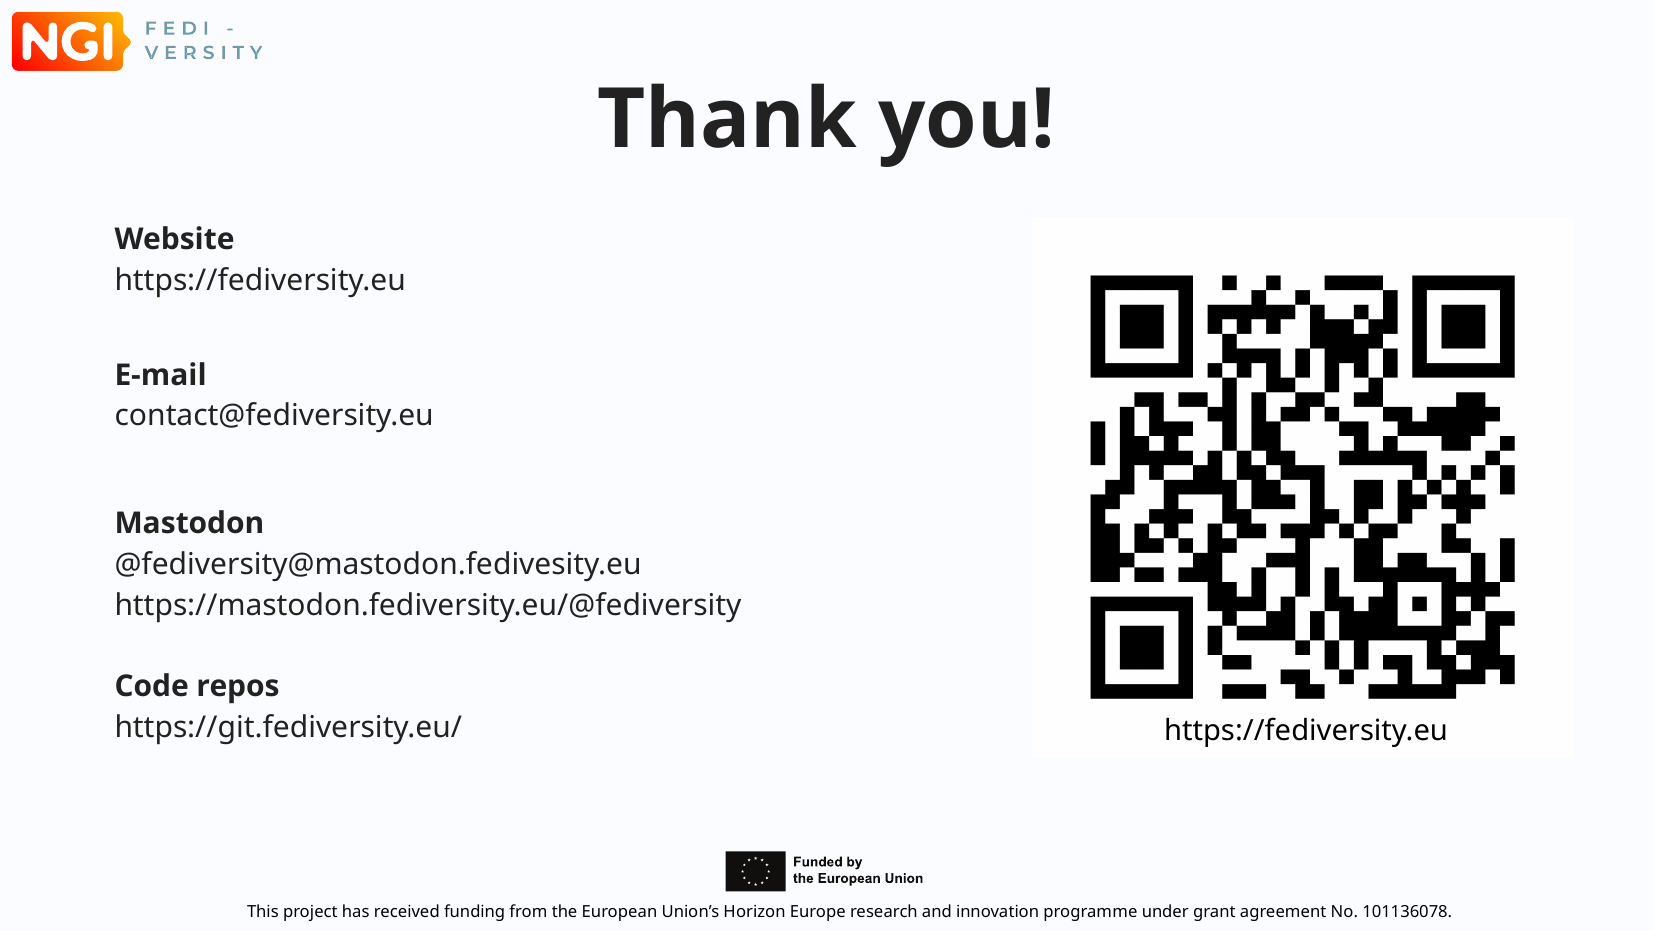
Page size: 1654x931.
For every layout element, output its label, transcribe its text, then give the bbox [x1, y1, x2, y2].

title Thank you! [82, 37, 1571, 193]
text_box This project has received funding from the European Union’s Horizon Europe research and innovation programme under grant agreement No. 101136078. [232, 892, 1422, 931]
list Website https://fediversity.eu E-mail contact@fediversity.eu Mastodon @fediversity@mastodon.fedivesity.eu https://mastodon.fediversity.eu/@fediversity Code repos https://git.fediversity.eu/ [82, 217, 1032, 758]
picture [1032, 217, 1573, 758]
text_box https://fediversity.eu [1149, 702, 1456, 758]
picture [722, 848, 932, 895]
